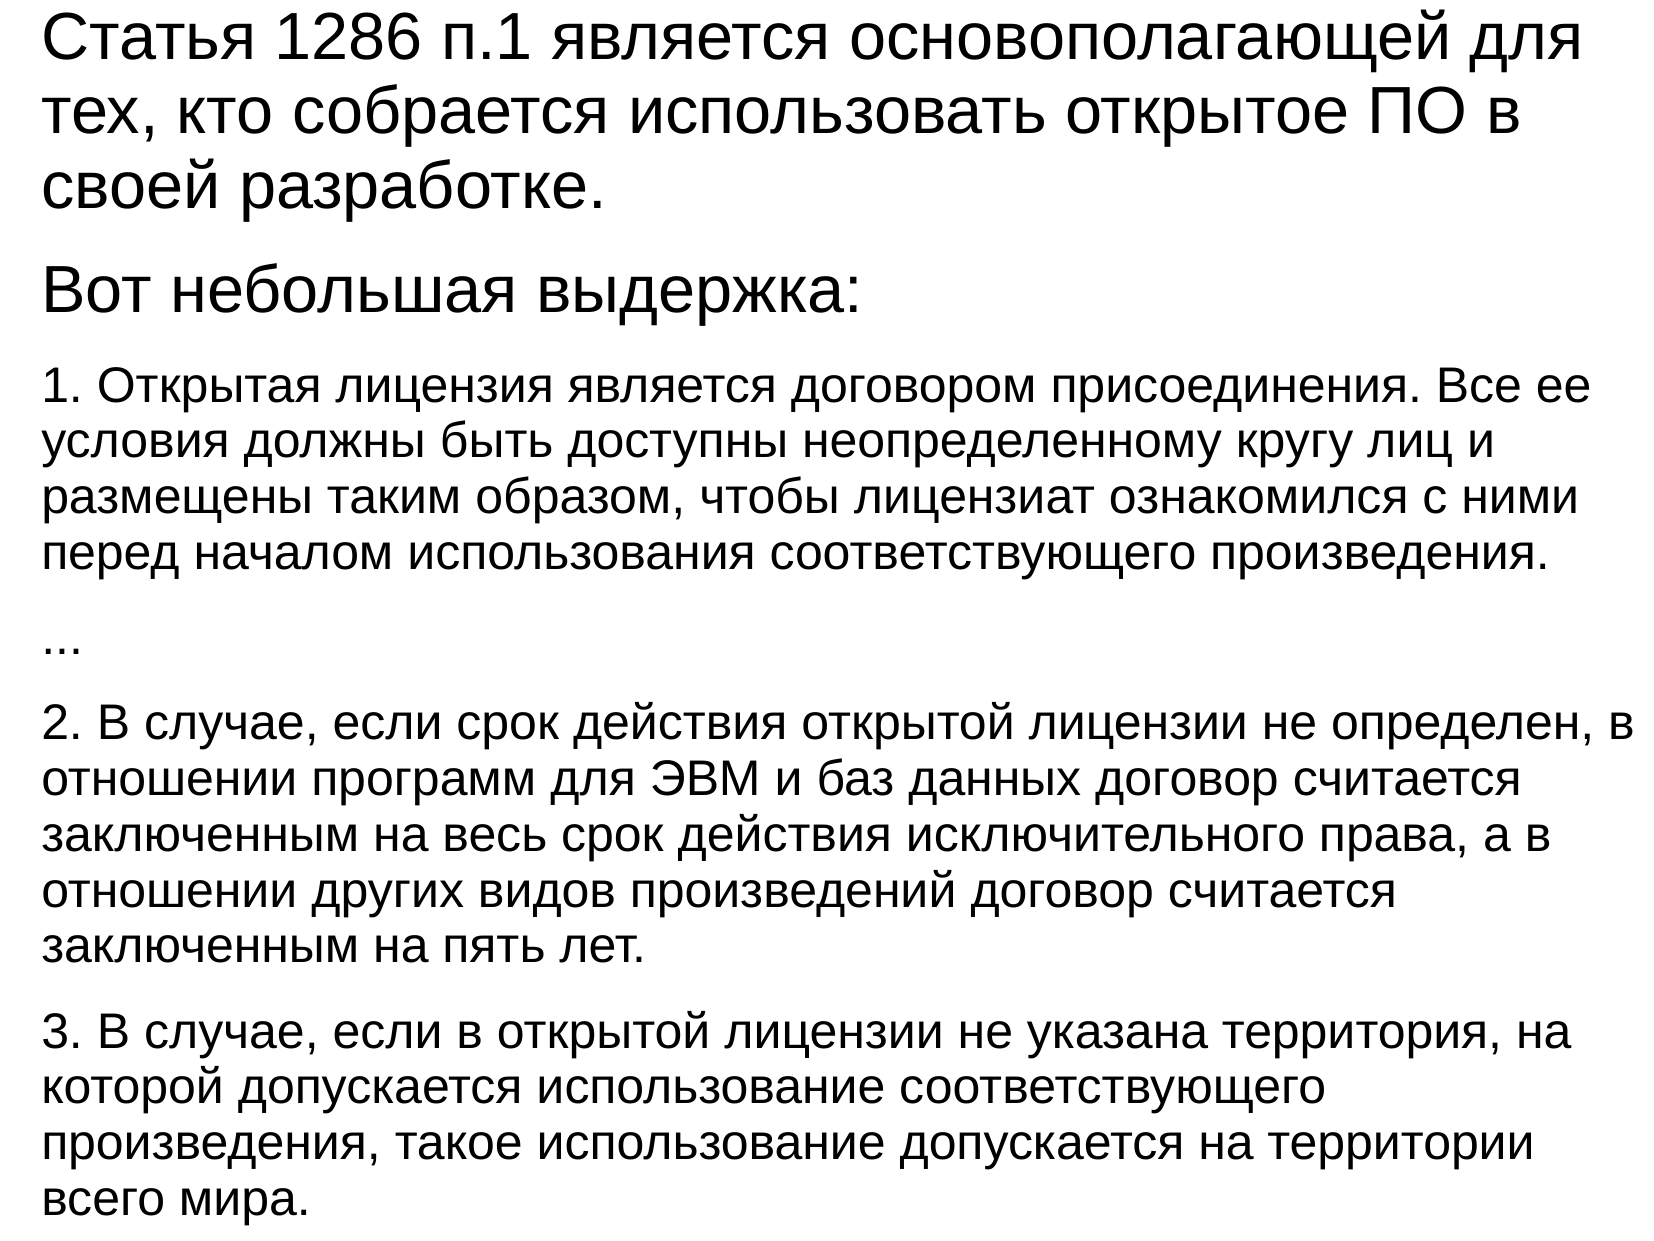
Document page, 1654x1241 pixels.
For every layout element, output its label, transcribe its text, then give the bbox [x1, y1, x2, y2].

list Статья 1286 п.1 является основополагающей для тех, кто собрается использовать открытое ПО в своей разработке. Вот небольшая выдержка: 1. Открытая лицензия является договором присоединения. Все ее условия должны быть доступны неопределенному кругу лиц и размещены таким образом, чтобы лицензиат ознакомился с ними перед началом использования соответствующего произведения. ... 2. В случае, если срок действия открытой лицензии не определен, в отношении программ для ЭВМ и баз данных договор считается заключенным на весь срок действия исключительного права, а в отношении других видов произведений договор считается заключенным на пять лет. 3. В случае, если в открытой лицензии не указана территория, на которой допускается использование соответствующего произведения, такое использование допускается на территории всего мира. [0, 0, 1654, 1241]
